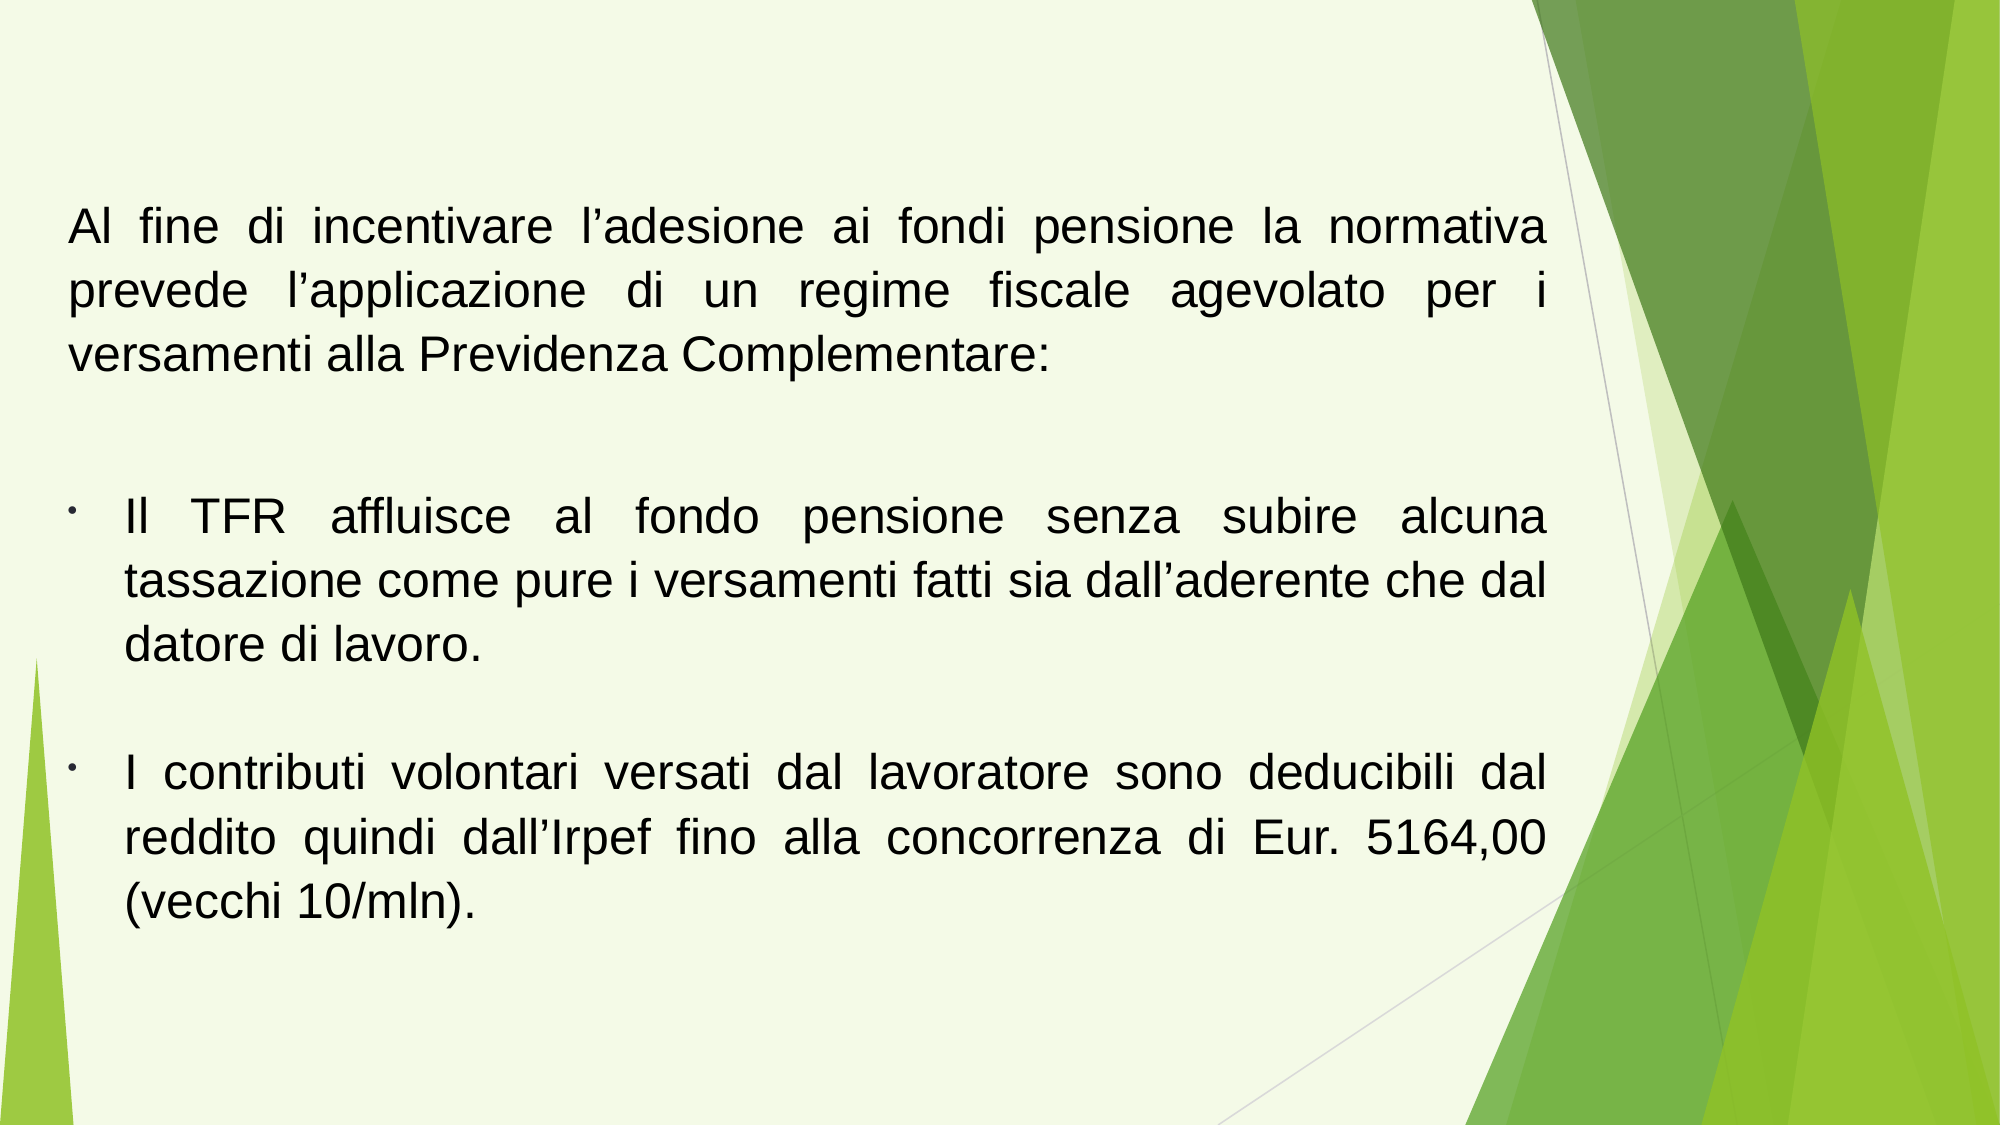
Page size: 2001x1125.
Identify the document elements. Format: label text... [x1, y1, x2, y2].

text_box Al fine di incentivare l’adesione ai fondi pensione la normativa prevede l’applicazione di un regime fiscale agevolato per i versamenti alla Previdenza Complementare: Il TFR affluisce al fondo pensione senza subire alcuna tassazione come pure i versamenti fatti sia dall’aderente che dal datore di lavoro. I contributi volontari versati dal lavoratore sono deducibili dal reddito quindi dall’Irpef fino alla concorrenza di Eur. 5164,00 (vecchi 10/mln). [53, 181, 1563, 936]
